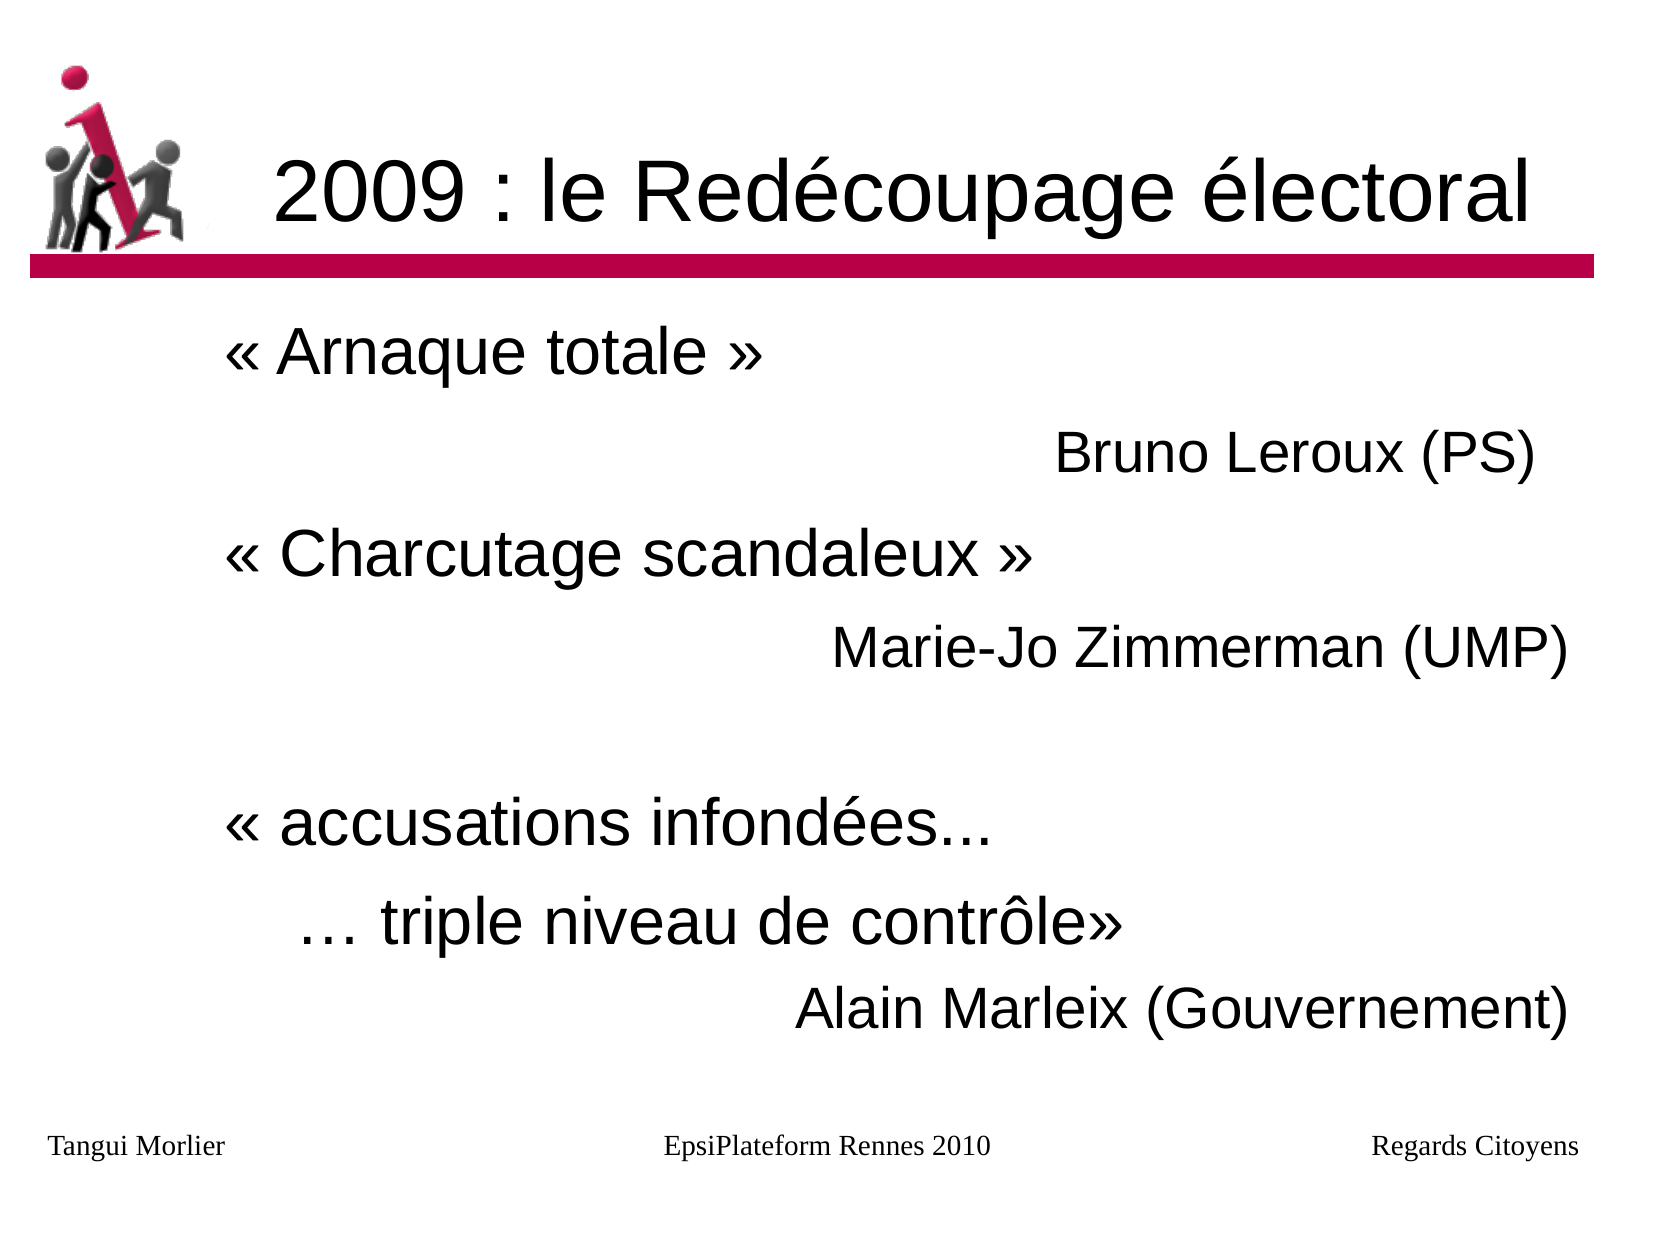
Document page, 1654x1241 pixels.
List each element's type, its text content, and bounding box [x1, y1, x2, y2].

list « Arnaque totale » Bruno Leroux (PS) « Charcutage scandaleux » Marie-Jo Zimmerman (UMP) « accusations infondées... … triple niveau de contrôle» Alain Marleix (Gouvernement) [82, 313, 1571, 1133]
title 2009 : le Redécoupage électoral [159, 94, 1648, 287]
picture [29, 60, 210, 254]
